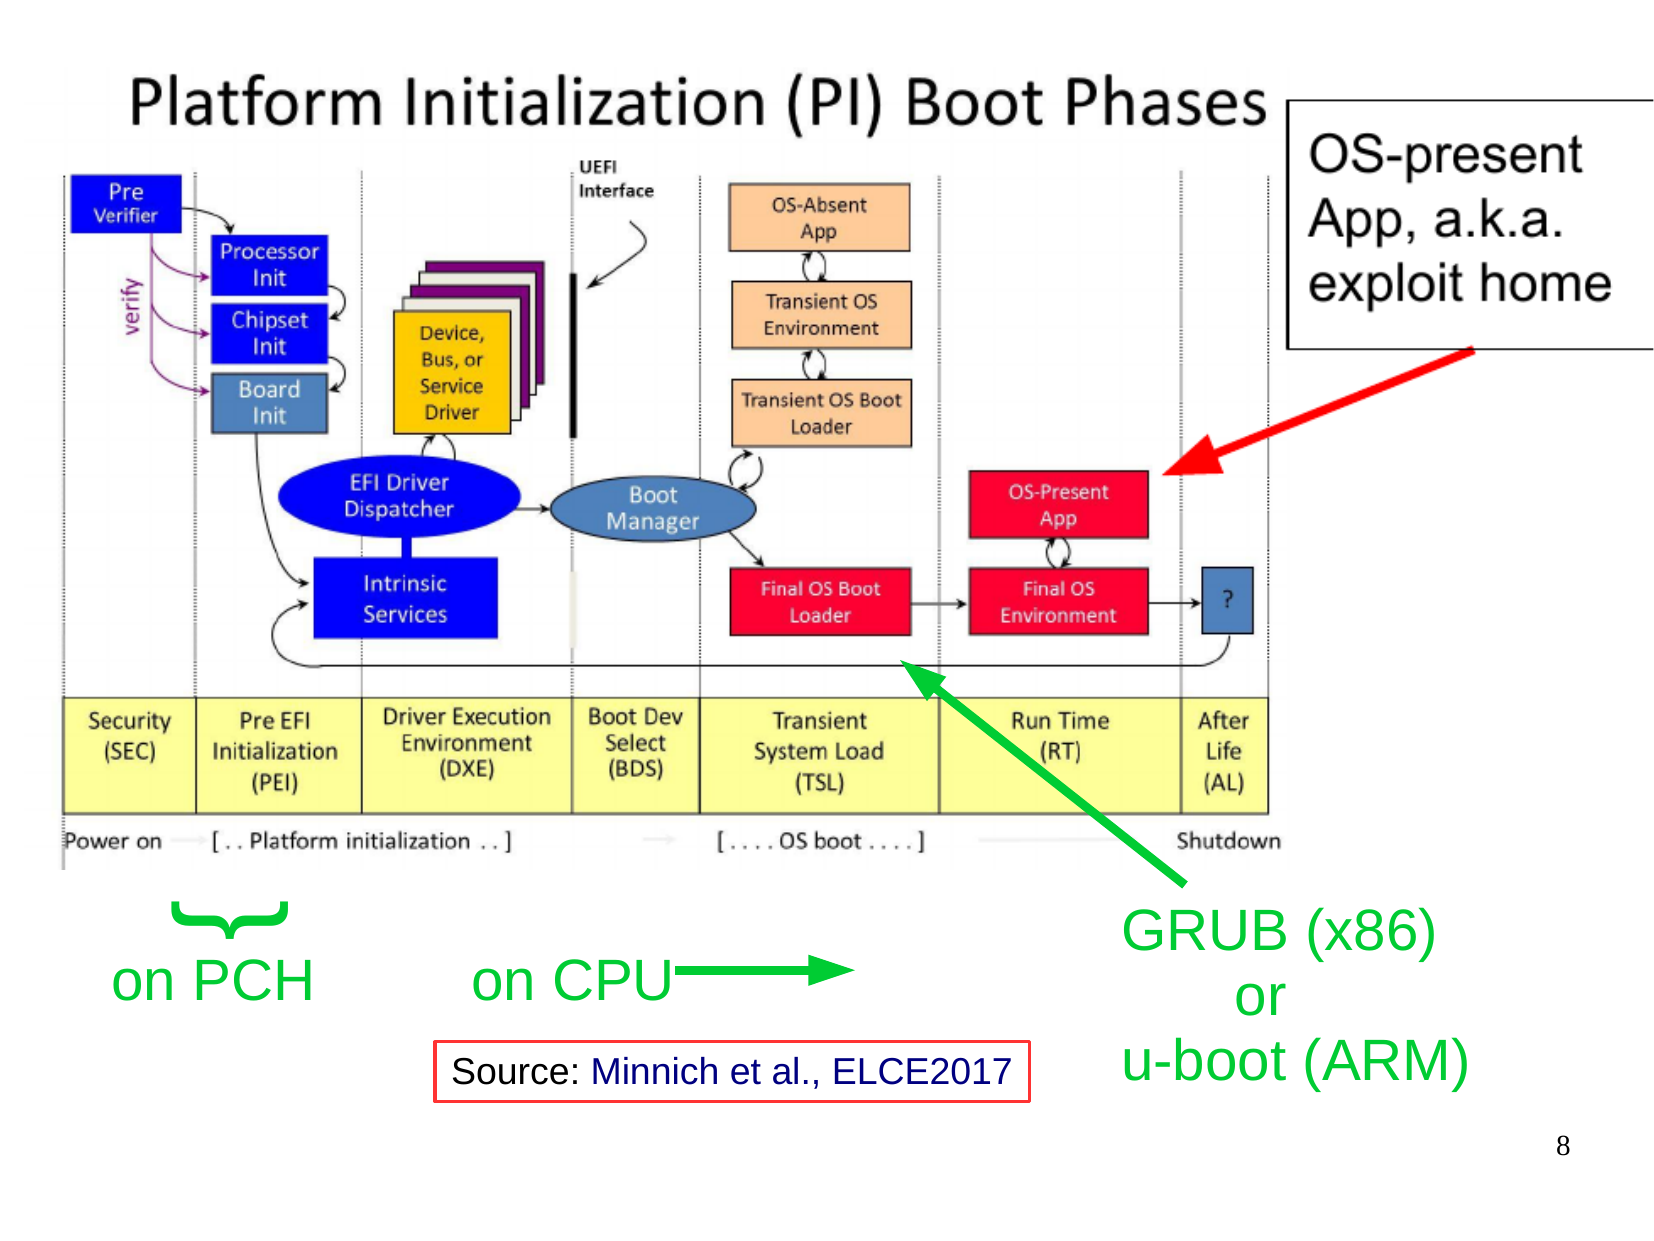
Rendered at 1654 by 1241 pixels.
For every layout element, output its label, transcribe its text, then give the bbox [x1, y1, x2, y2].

text_box { [141, 885, 274, 957]
text_box on PCH [96, 940, 331, 1010]
text_box on CPU [456, 940, 691, 1010]
text_box Source: Minnich et al., ELCE2017 [435, 1041, 1030, 1096]
text_box GRUB (x86) or u-boot (ARM) [1106, 890, 1487, 1070]
picture [0, 44, 1654, 871]
